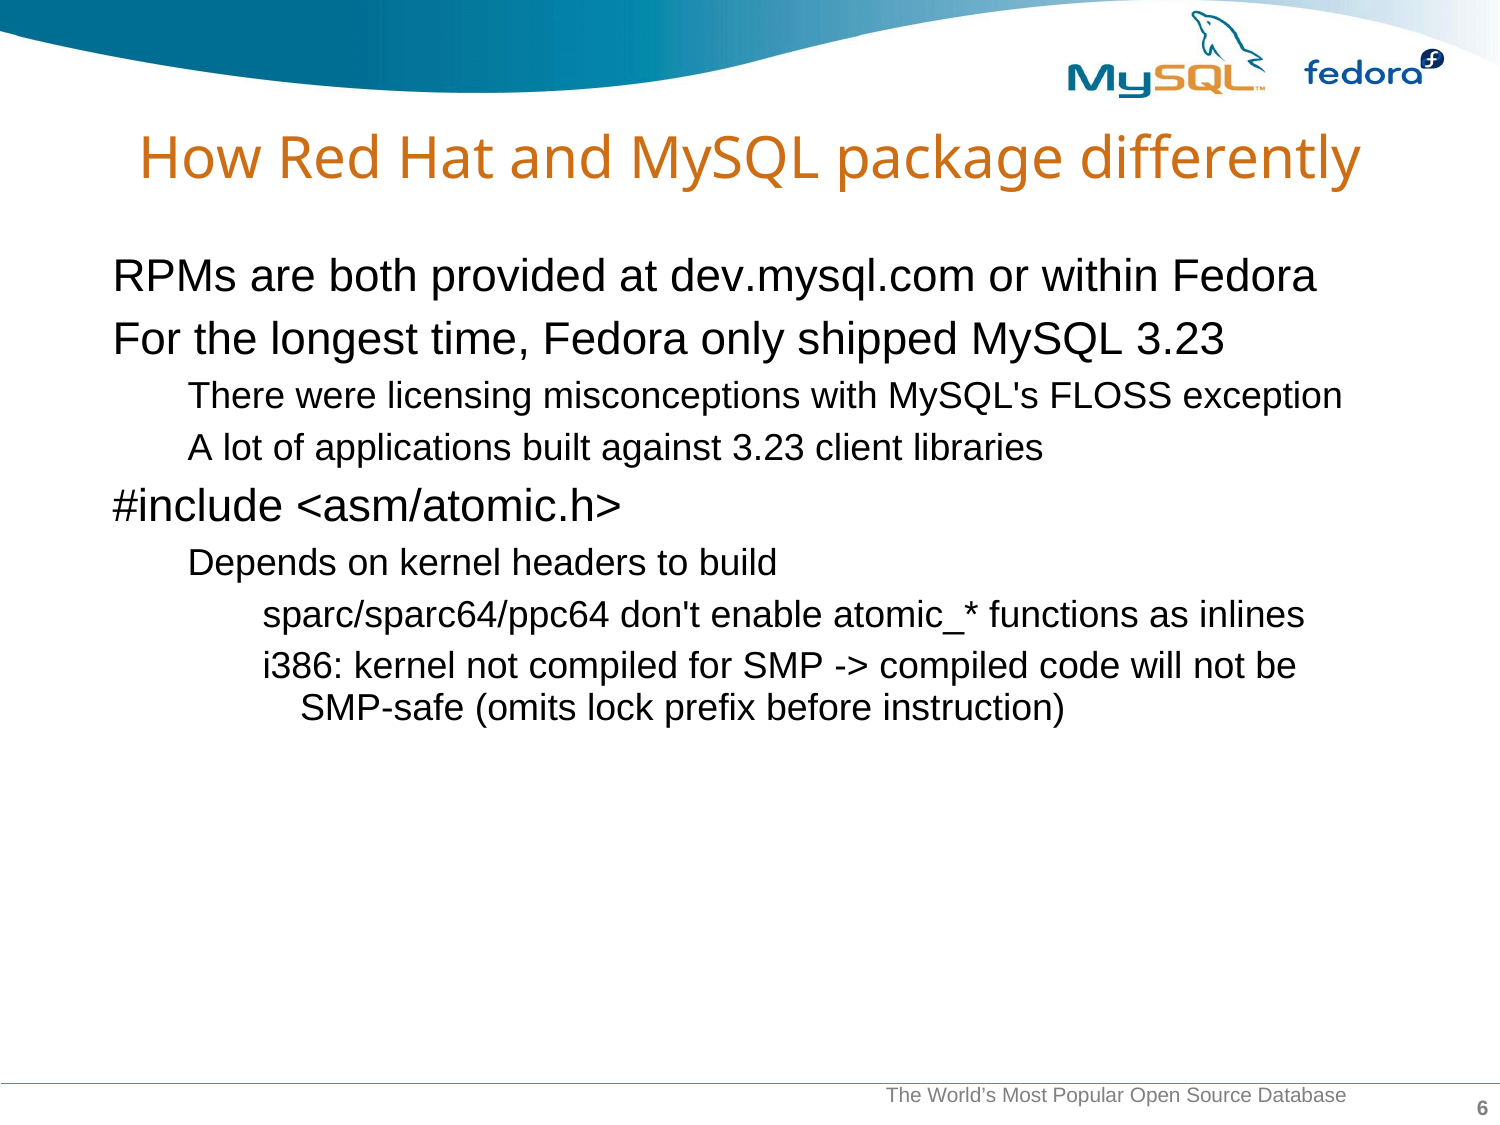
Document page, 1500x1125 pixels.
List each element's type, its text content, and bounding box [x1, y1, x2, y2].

title How Red Hat and MySQL package differently [0, 87, 1500, 226]
list RPMs are both provided at dev.mysql.com or within Fedora For the longest time, Fedora only shipped MySQL 3.23 There were licensing misconceptions with MySQL's FLOSS exception A lot of applications built against 3.23 client libraries #include <asm/atomic.h> Depends on kernel headers to build sparc/sparc64/ppc64 don't enable atomic_* functions as inlines i386: kernel not compiled for SMP -> compiled code will not be SMP-safe (omits lock prefix before instruction) [112, 249, 1388, 1113]
picture [1098, 71, 1107, 87]
picture [0, 31, 326, 87]
picture [613, 0, 1500, 87]
picture [1075, 71, 1085, 87]
